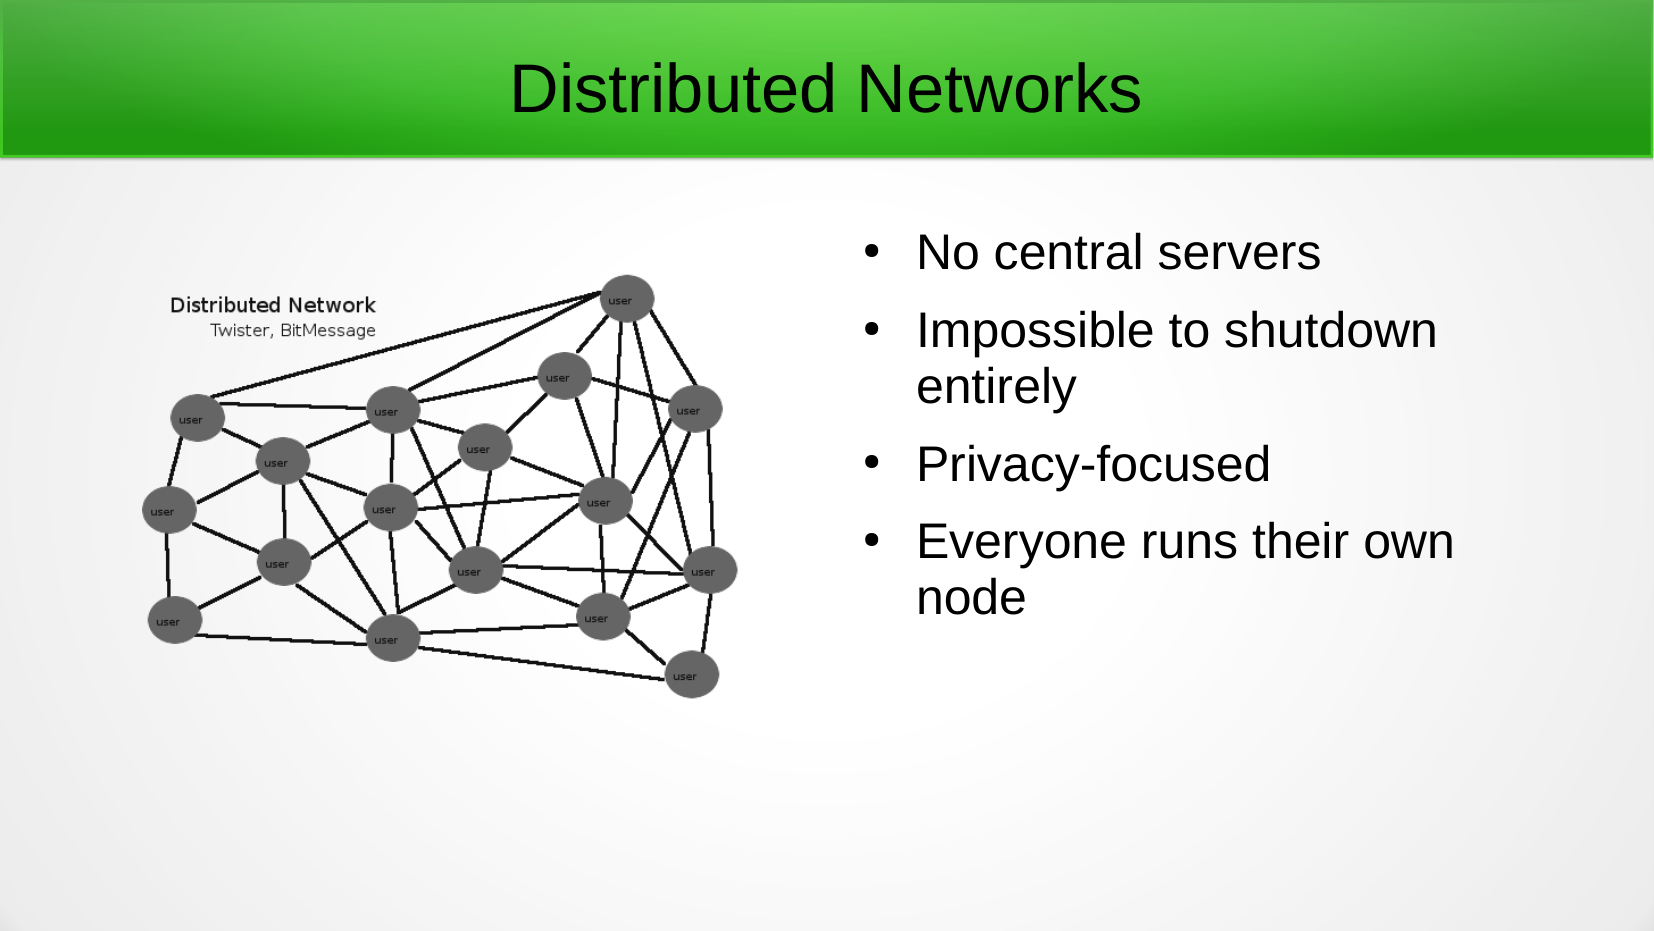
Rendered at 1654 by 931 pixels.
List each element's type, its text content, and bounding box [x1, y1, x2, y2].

picture [82, 267, 809, 722]
list No central servers Impossible to shutdown entirely Privacy-focused Everyone runs their own node [845, 224, 1572, 764]
title Distributed Networks [82, 35, 1571, 142]
